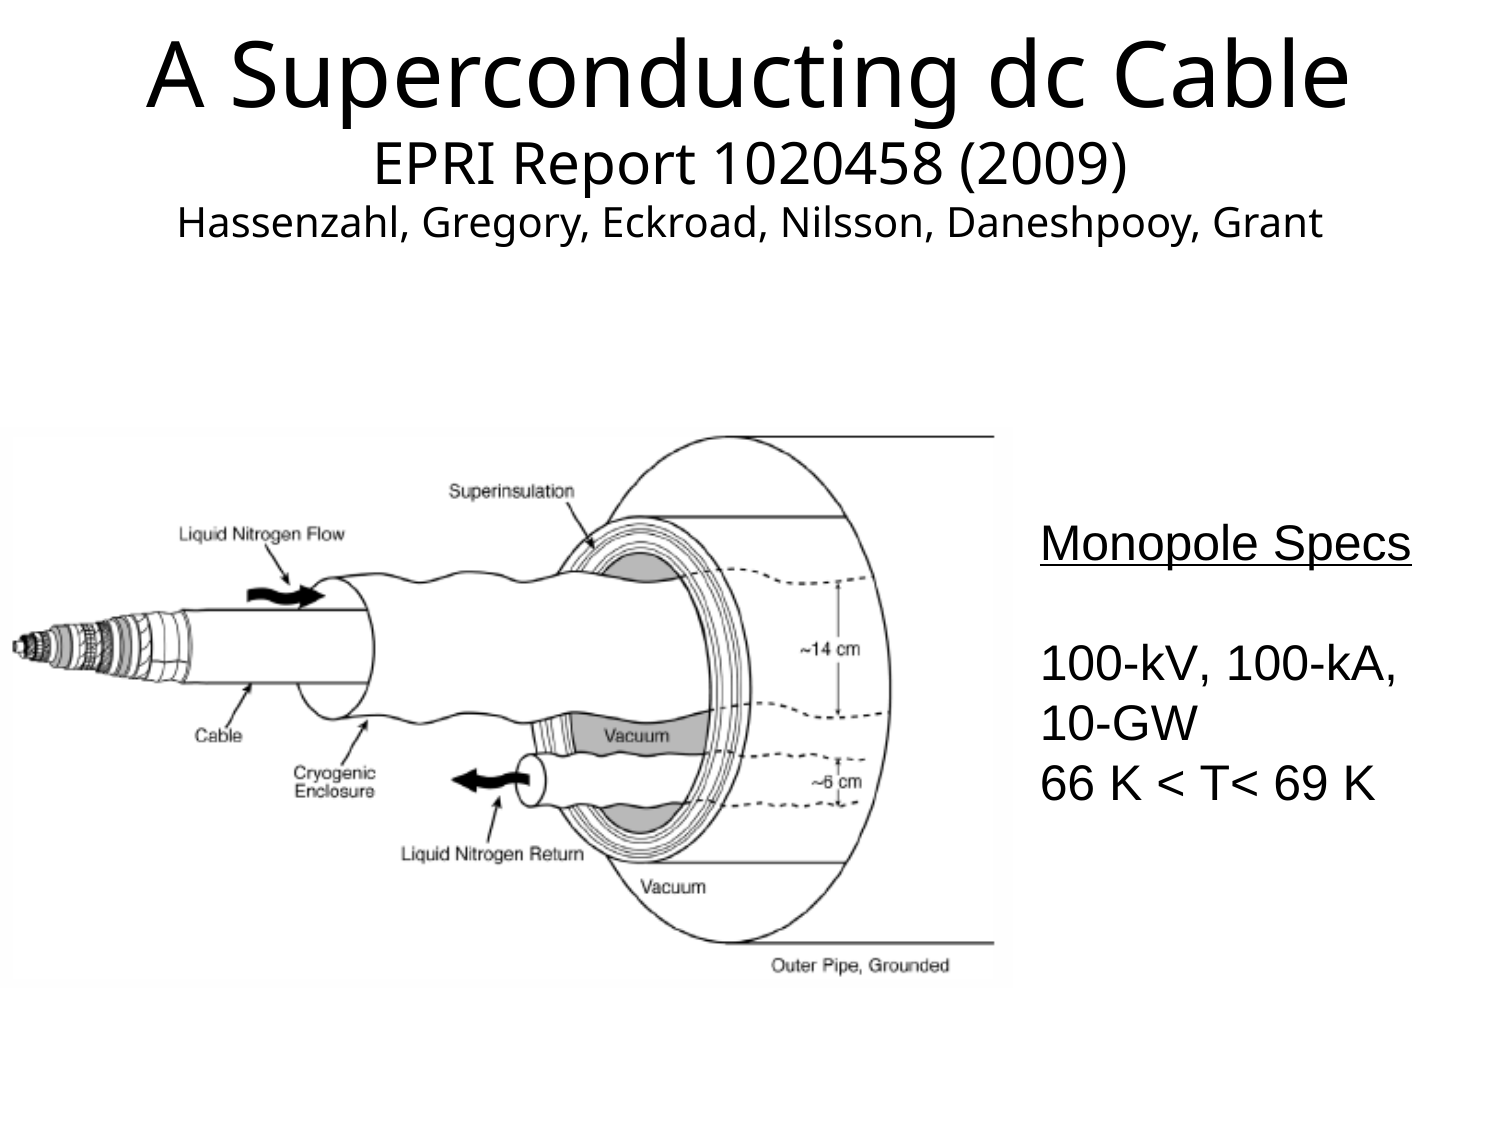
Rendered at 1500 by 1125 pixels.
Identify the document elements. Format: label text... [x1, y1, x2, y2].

title A Superconducting dc Cable EPRI Report 1020458 (2009) Hassenzahl, Gregory, Eckroad, Nilsson, Daneshpooy, Grant [75, 8, 1426, 254]
text_box Monopole Specs 100-kV, 100-kA, 10-GW 66 K < T< 69 K [1025, 503, 1463, 819]
text_box [0, 427, 1013, 988]
